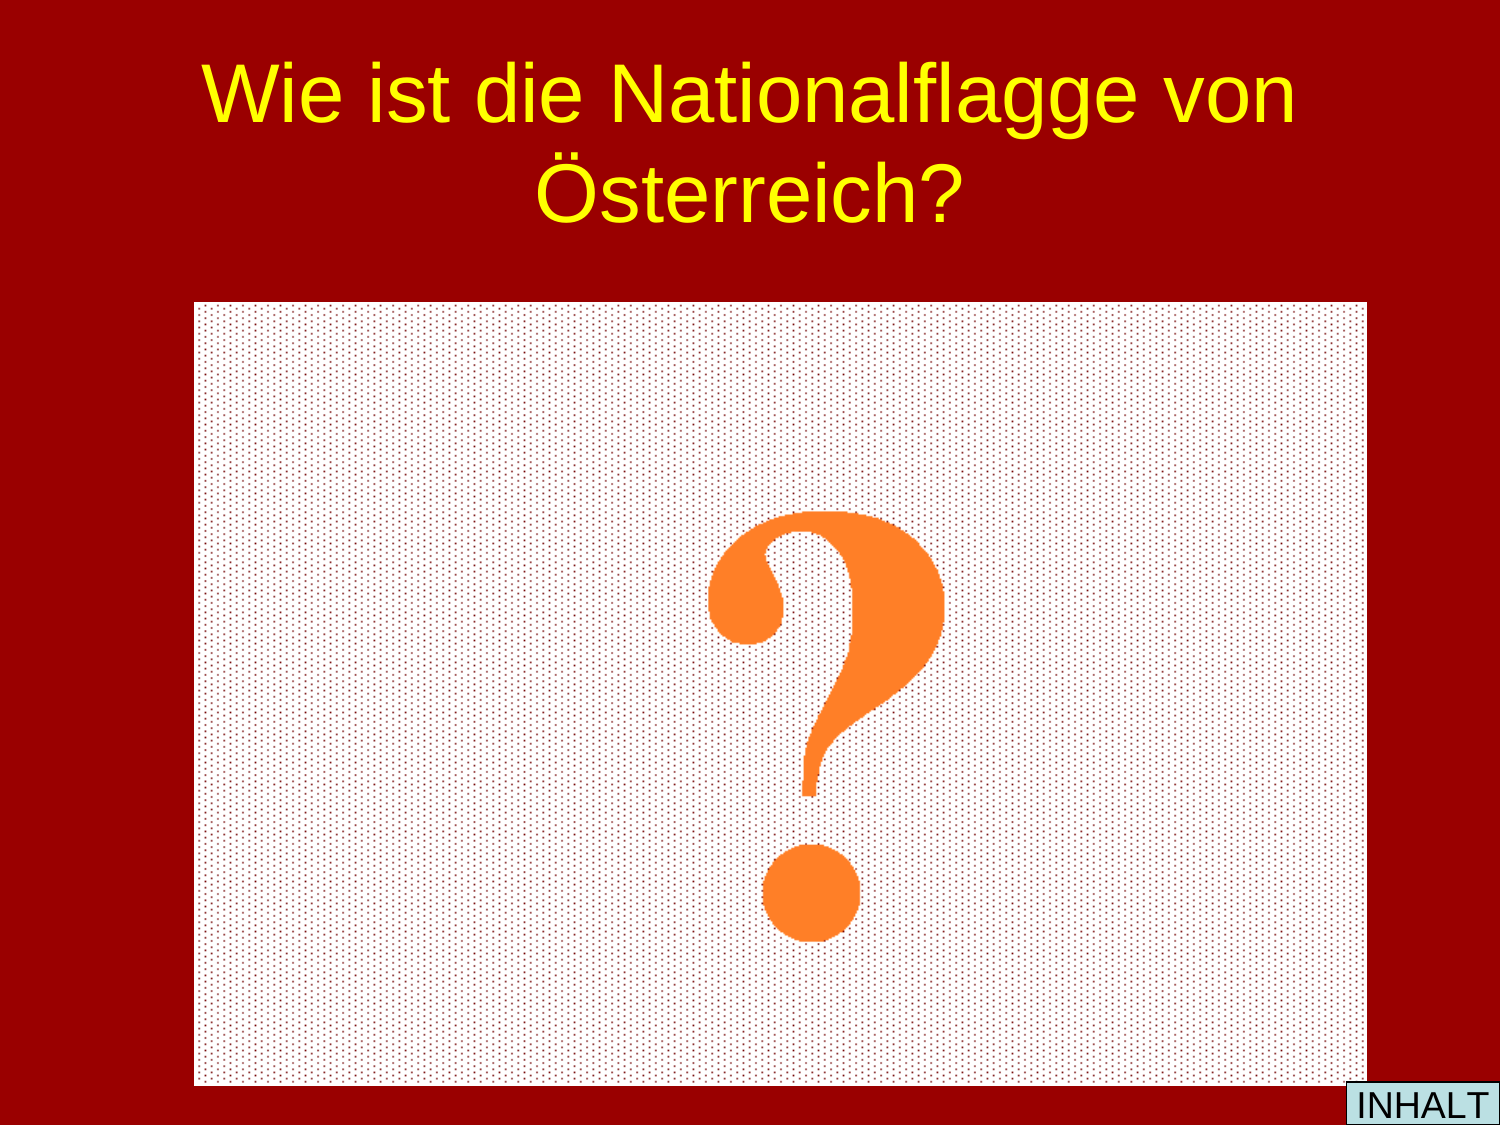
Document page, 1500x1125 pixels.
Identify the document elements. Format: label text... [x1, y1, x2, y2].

text_box INHALT [1346, 1082, 1500, 1125]
picture [194, 302, 1367, 1086]
title Wie ist die Nationalflagge von Österreich? [75, 31, 1426, 247]
